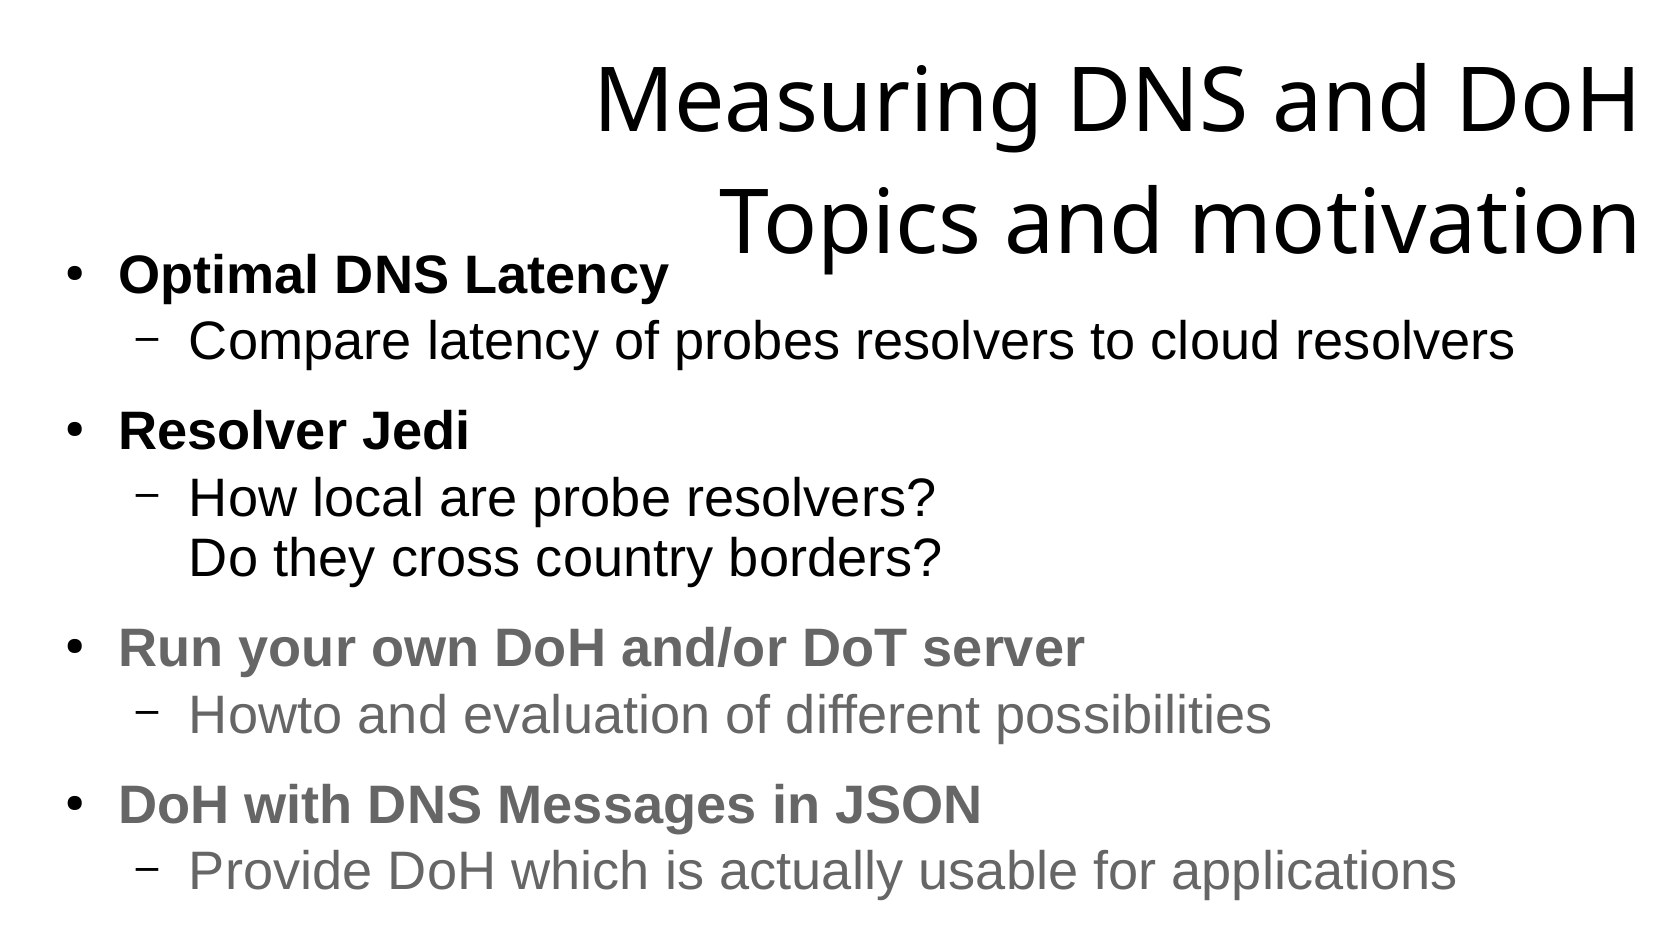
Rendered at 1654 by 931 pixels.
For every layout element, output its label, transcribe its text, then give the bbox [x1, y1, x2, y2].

title Measuring DNS and DoH Topics and motivation [11, 35, 1642, 260]
list Optimal DNS Latency Compare latency of probes resolvers to cloud resolvers Resolver Jedi How local are probe resolvers? Do they cross country borders? Run your own DoH and/or DoT server Howto and evaluation of different possibilities DoH with DNS Messages in JSON Provide DoH which is actually usable for applications [47, 244, 1654, 931]
